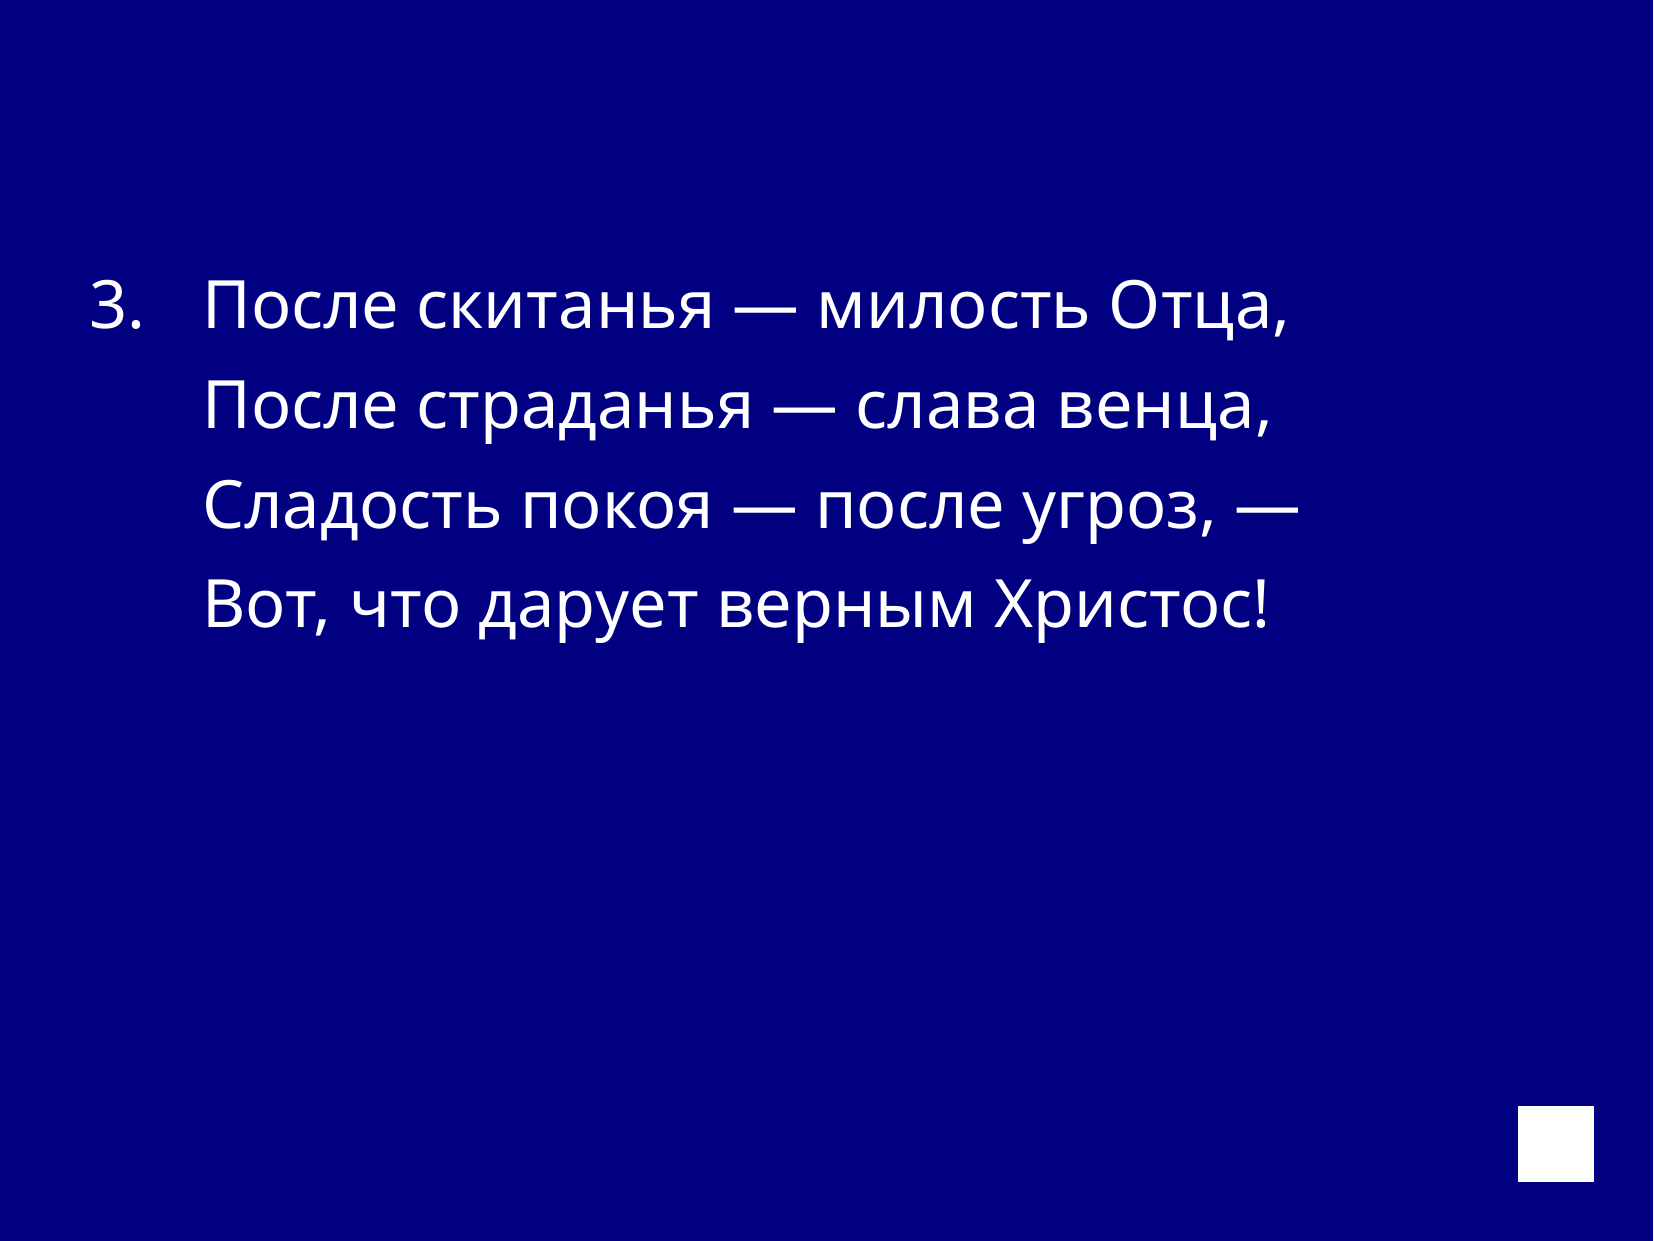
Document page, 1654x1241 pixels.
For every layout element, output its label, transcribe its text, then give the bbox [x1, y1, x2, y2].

text_box [1518, 1106, 1594, 1182]
text_box 3. После скитанья — милость Отца, После страданья — слава венца, Сладость покоя — после угроз, — Вот, что дарует верным Христос! [75, 150, 1576, 1163]
